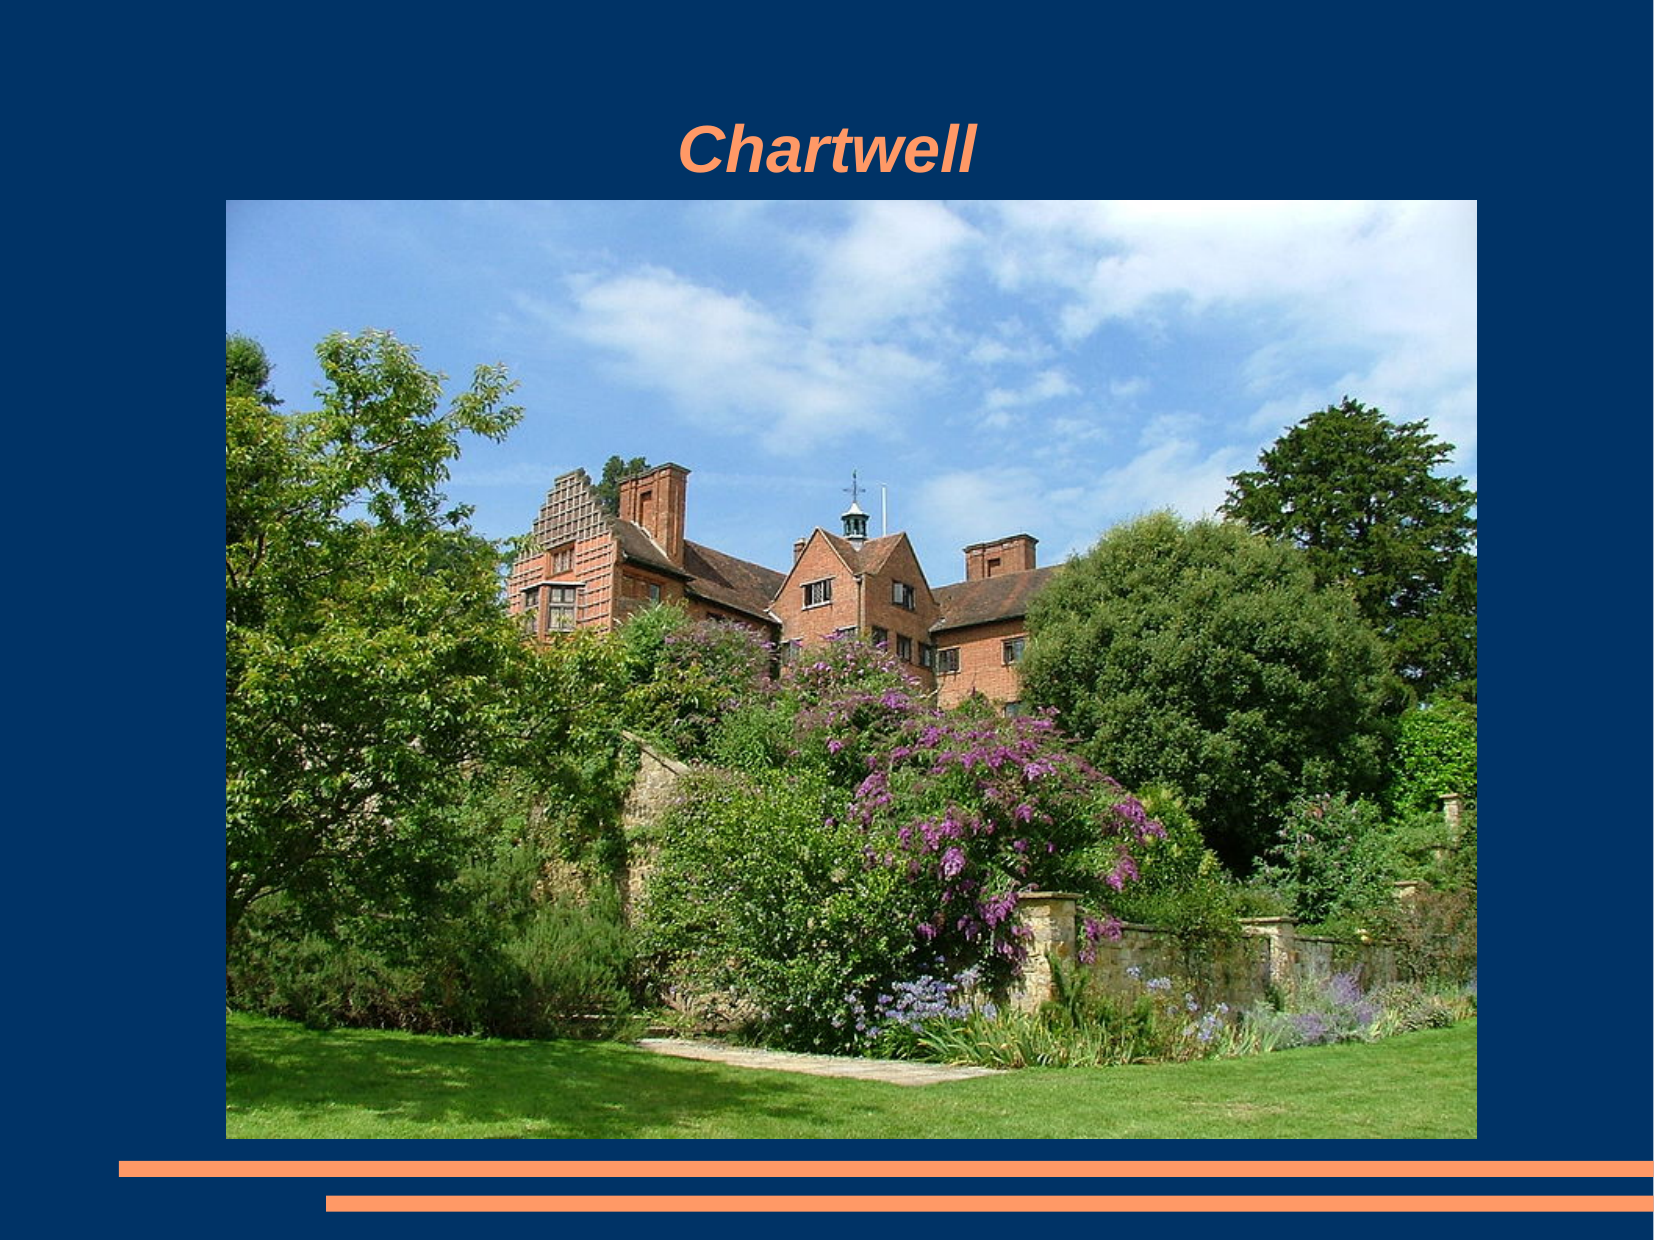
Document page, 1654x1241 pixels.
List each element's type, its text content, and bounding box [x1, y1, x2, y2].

picture [226, 200, 1477, 1139]
title Chartwell [121, 46, 1534, 254]
